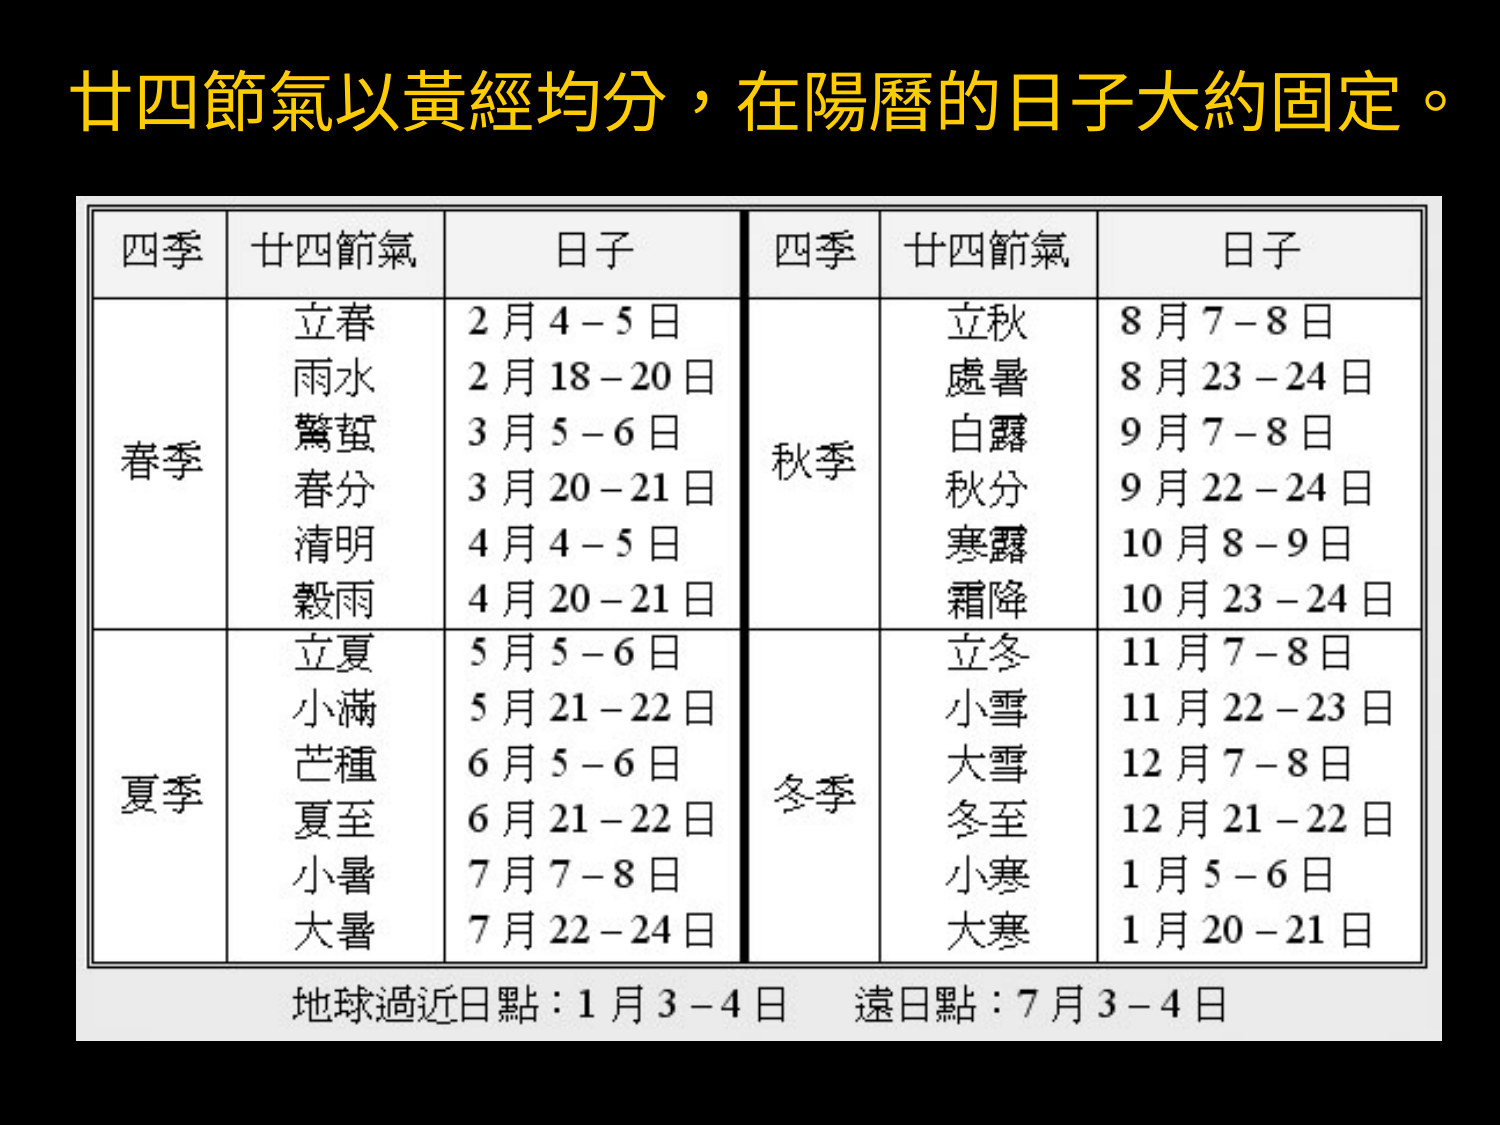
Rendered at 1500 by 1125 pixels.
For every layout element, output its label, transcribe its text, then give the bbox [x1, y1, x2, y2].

text_box 廿四節氣以黃經均分，在陽曆的日子大約固定。 [53, 52, 1500, 148]
picture [76, 196, 1442, 1041]
